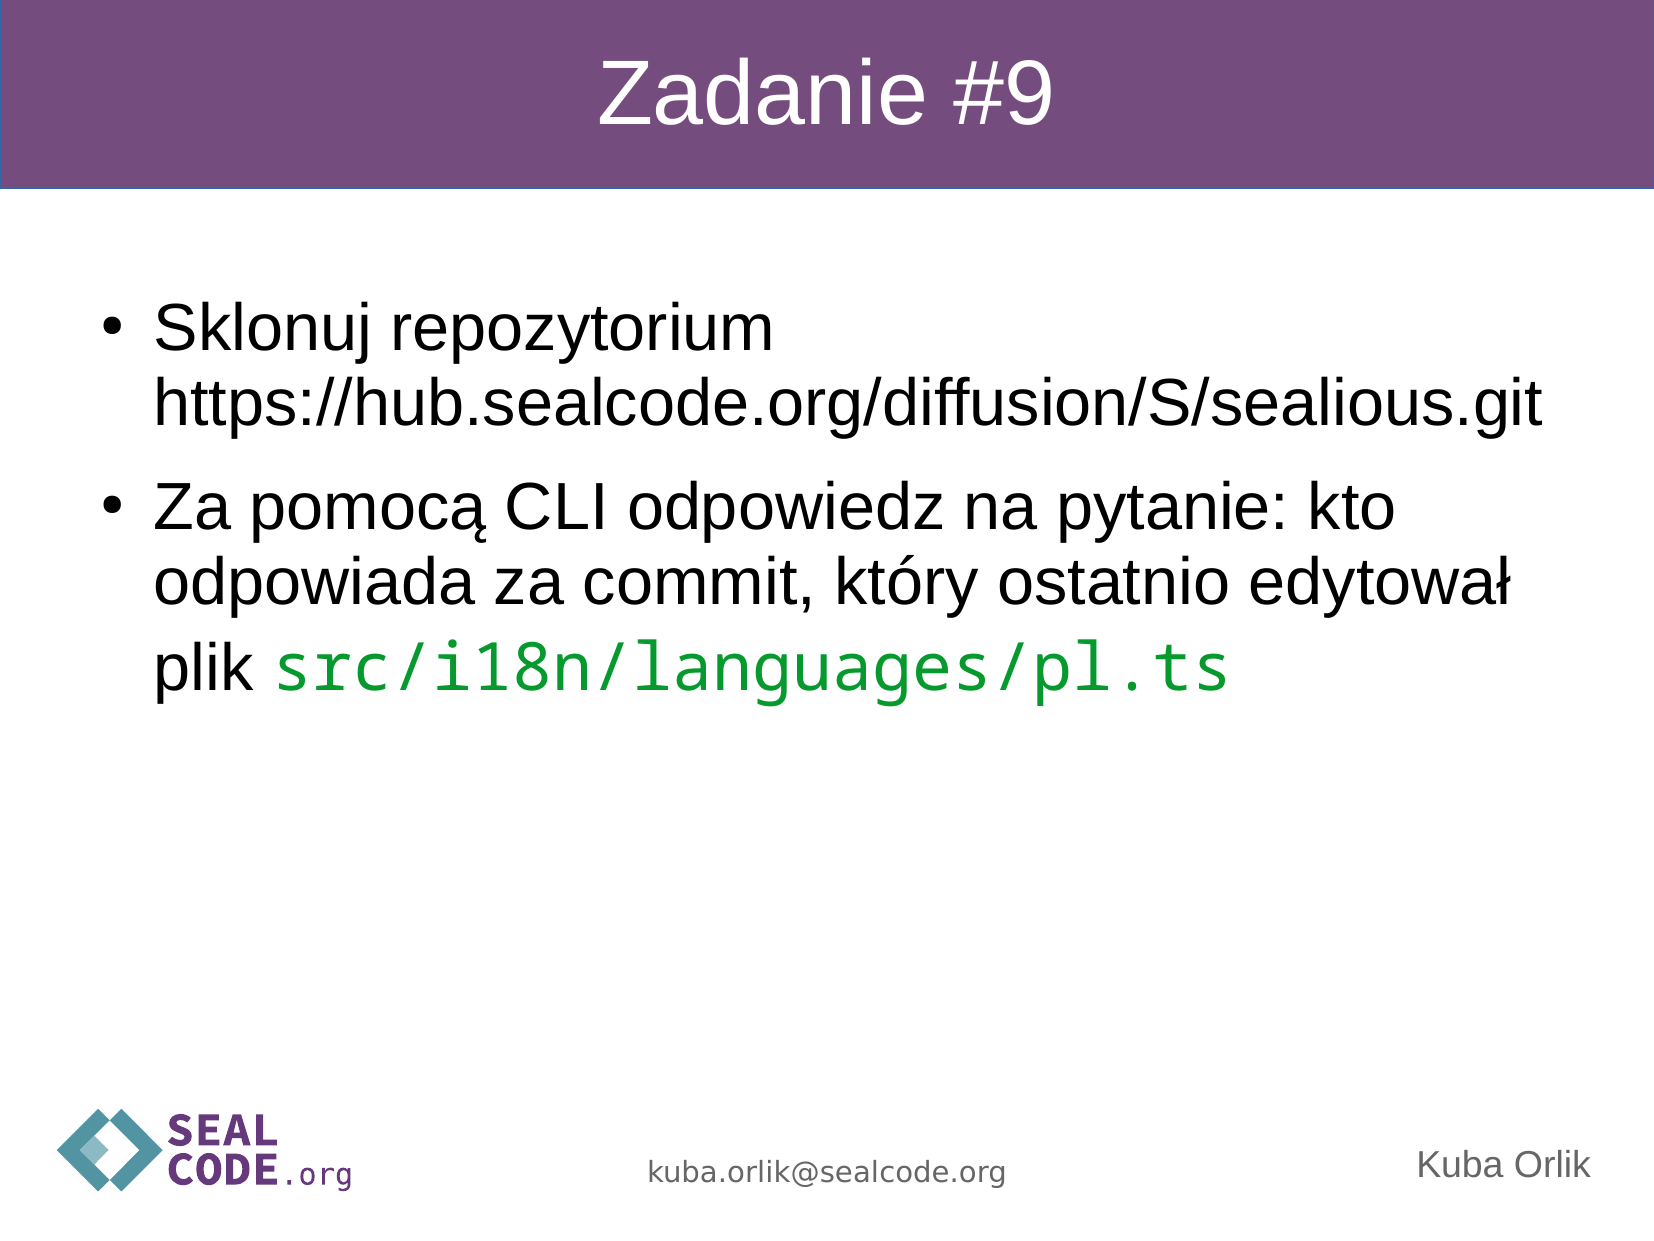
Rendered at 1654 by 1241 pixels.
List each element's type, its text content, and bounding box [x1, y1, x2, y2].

list Sklonuj repozytorium https://hub.sealcode.org/diffusion/S/sealious.git Za pomocą CLI odpowiedz na pytanie: kto odpowiada za commit, który ostatnio edytował plik src/i18n/languages/pl.ts [82, 290, 1571, 1010]
title Zadanie #9 [0, 0, 1653, 188]
